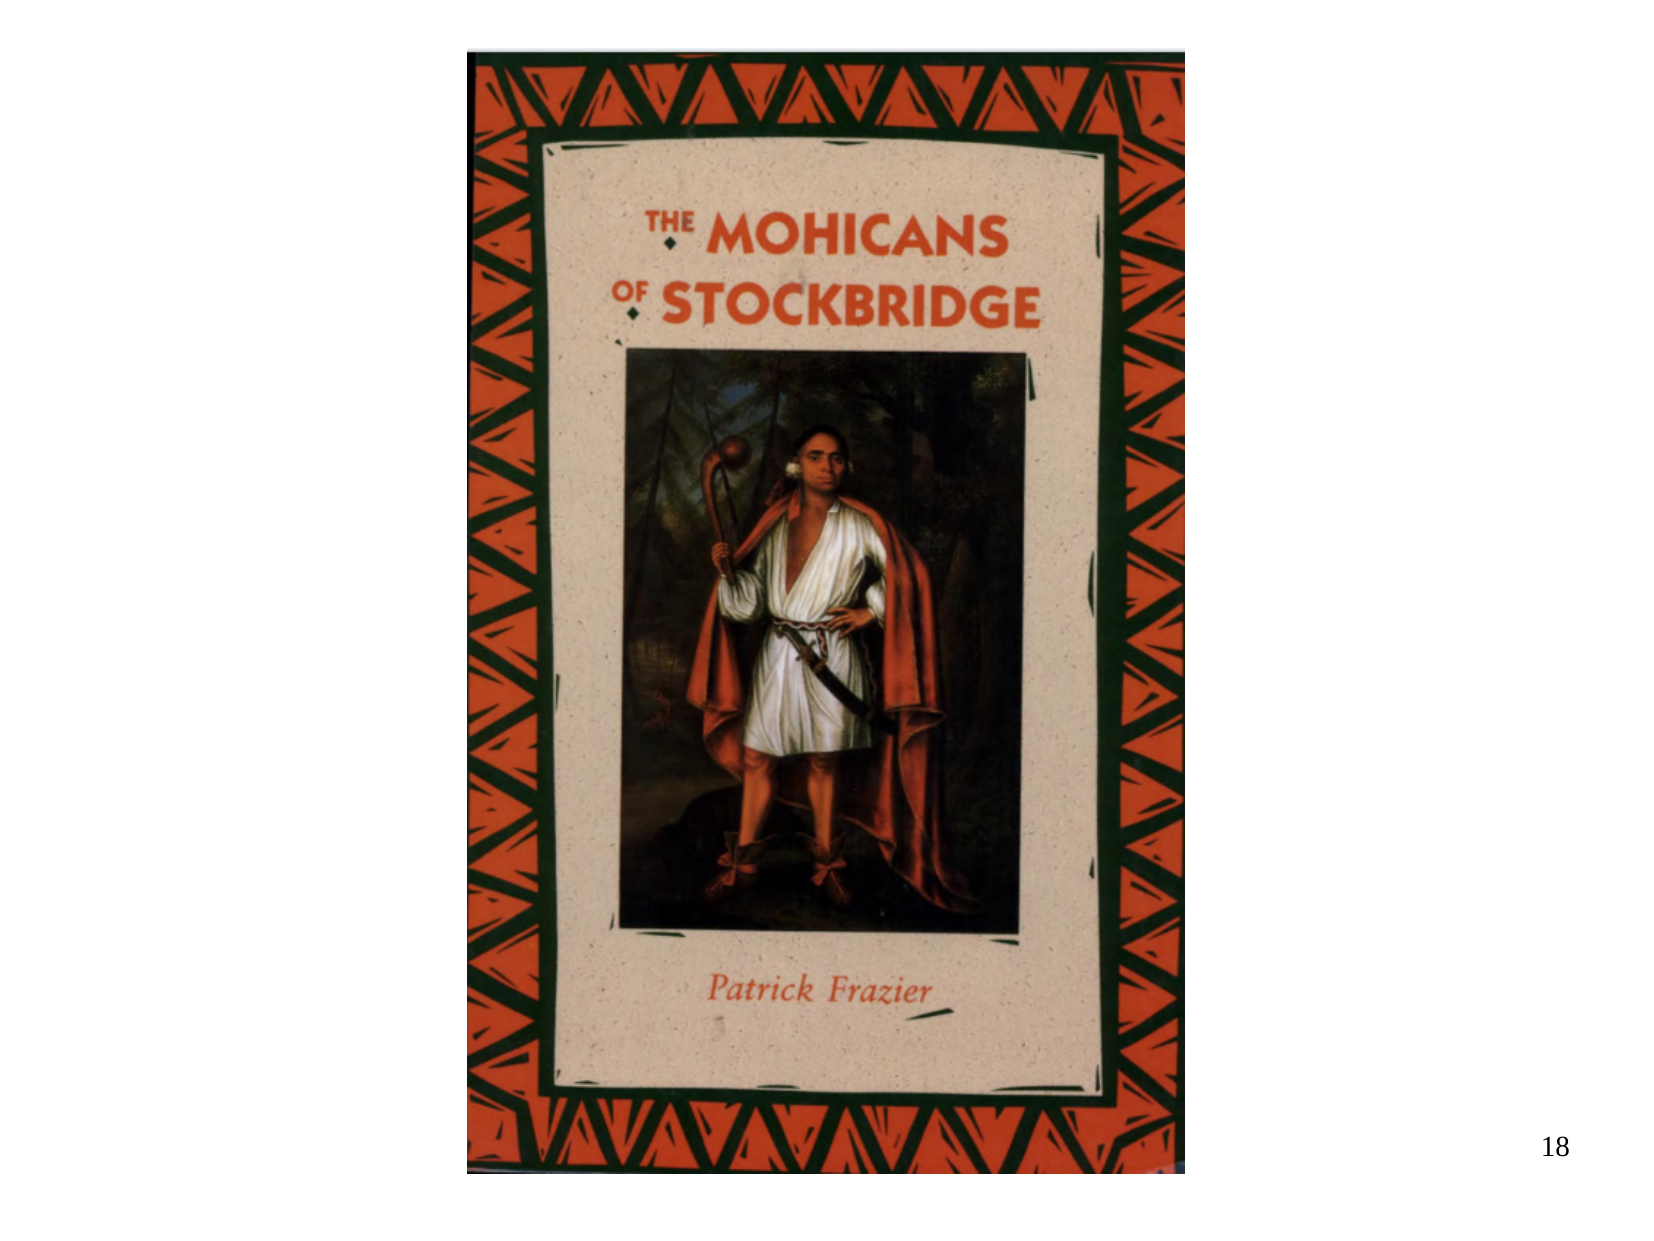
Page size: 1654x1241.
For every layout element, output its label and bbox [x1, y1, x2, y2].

picture [467, 48, 1185, 1174]
